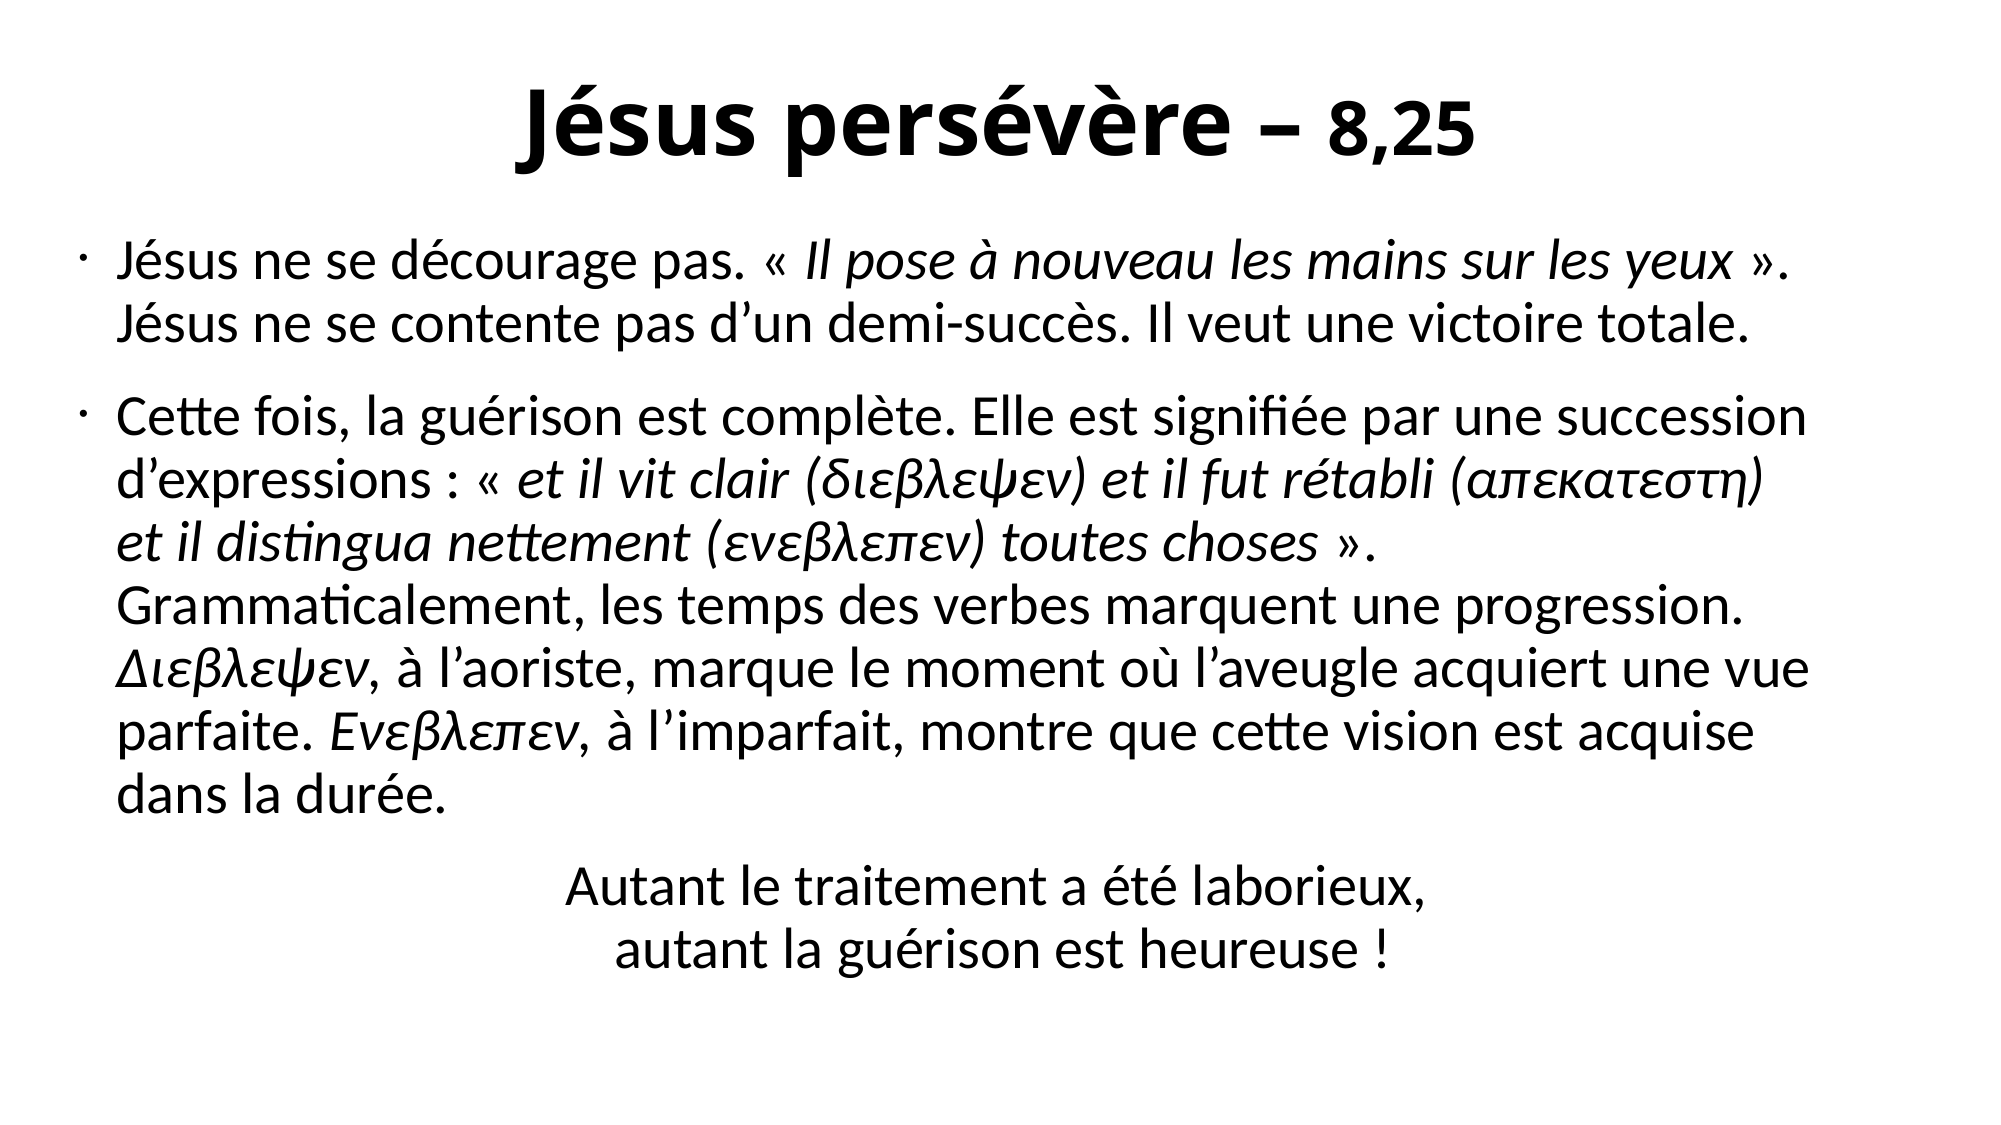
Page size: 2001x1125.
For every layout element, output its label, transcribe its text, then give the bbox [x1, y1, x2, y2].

list Jésus ne se décourage pas. « Il pose à nouveau les mains sur les yeux ». Jésus ne se contente pas d’un demi-succès. Il veut une victoire totale. Cette fois, la guérison est complète. Elle est signifiée par une succession d’expressions : « et il vit clair (διεβλεψεν) et il fut rétabli (απεκατεστη) et il distingua nettement (ενεβλεπεν) toutes choses ». Grammaticalement, les temps des verbes marquent une progression. Διεβλεψεν, à l’aoriste, marque le moment où l’aveugle acquiert une vue parfaite. Ενεβλεπεν, à l’imparfait, montre que cette vision est acquise dans la durée. Autant le traitement a été laborieux, autant la guérison est heureuse ! [64, 222, 1943, 1056]
title Jésus persévère – 8,25 [137, 69, 1863, 205]
